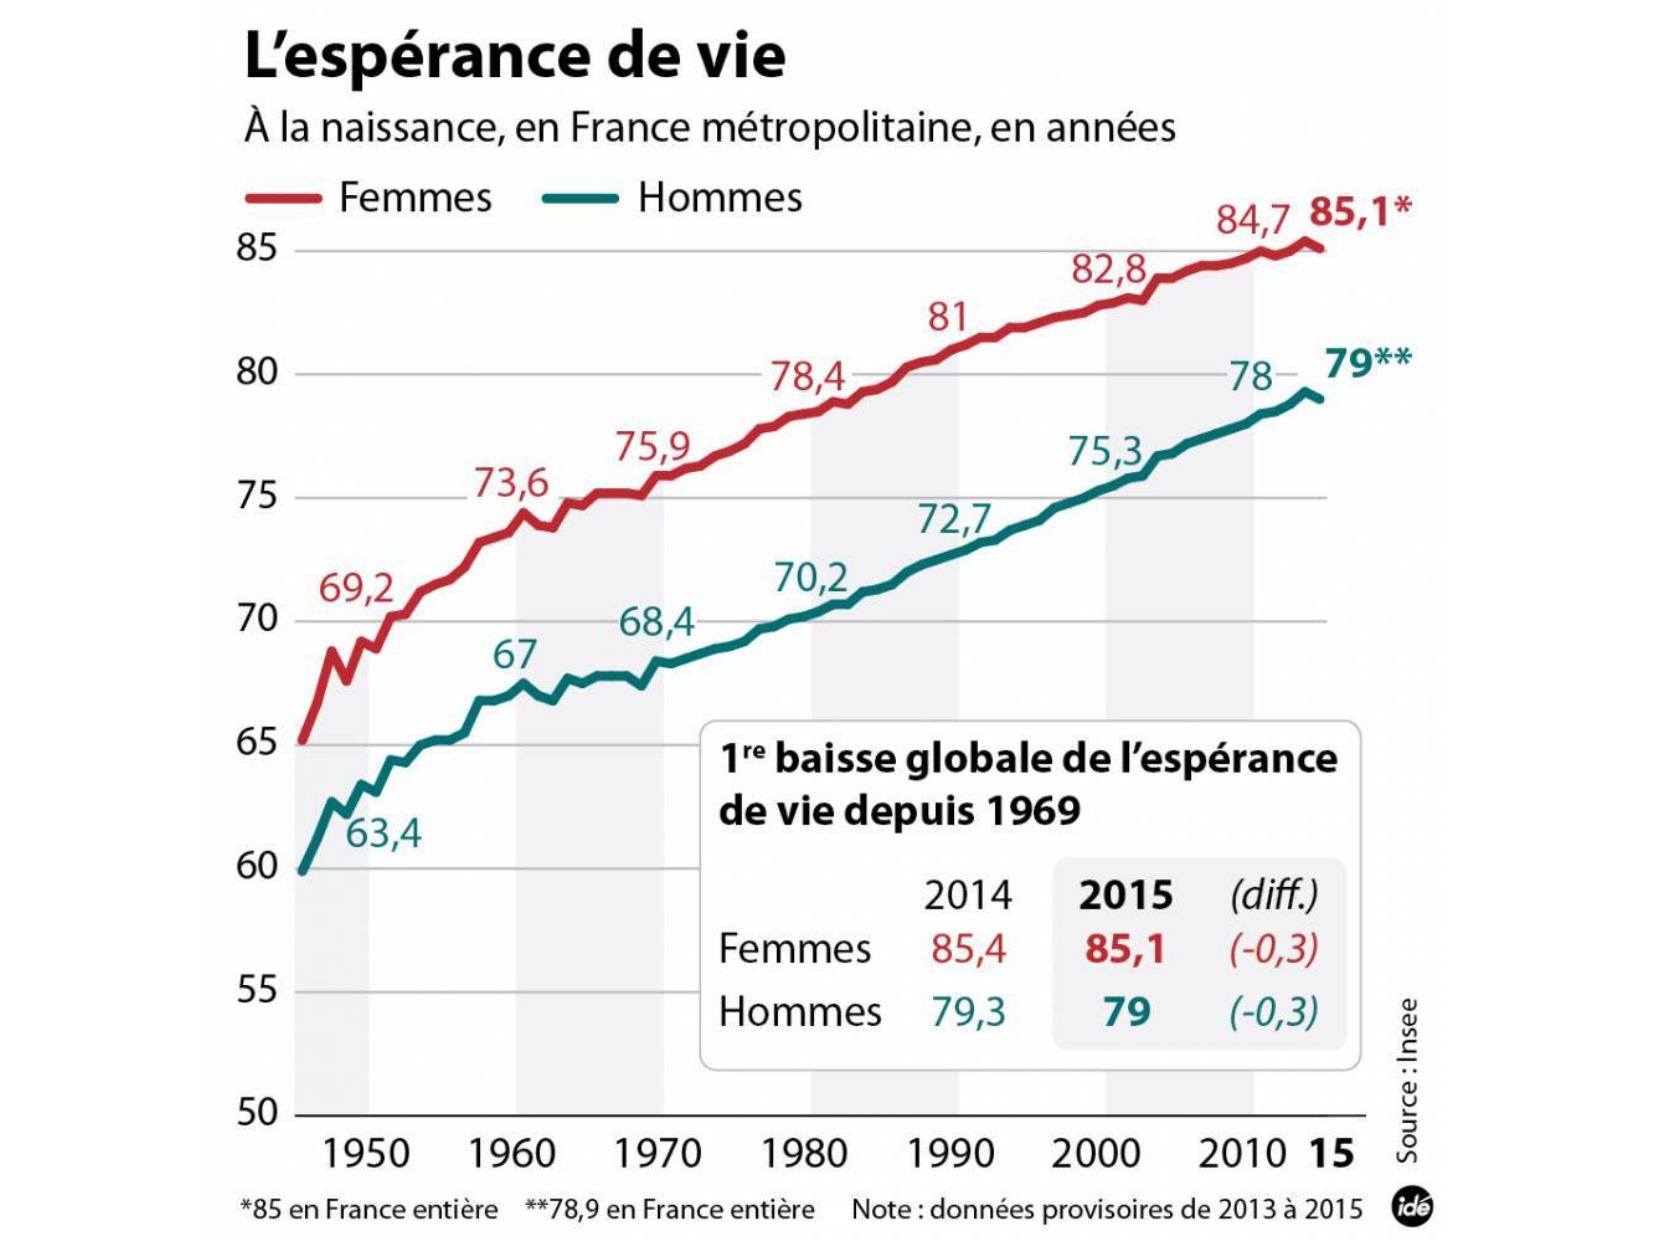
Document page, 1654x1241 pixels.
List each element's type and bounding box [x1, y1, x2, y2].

picture [206, 0, 1447, 1241]
